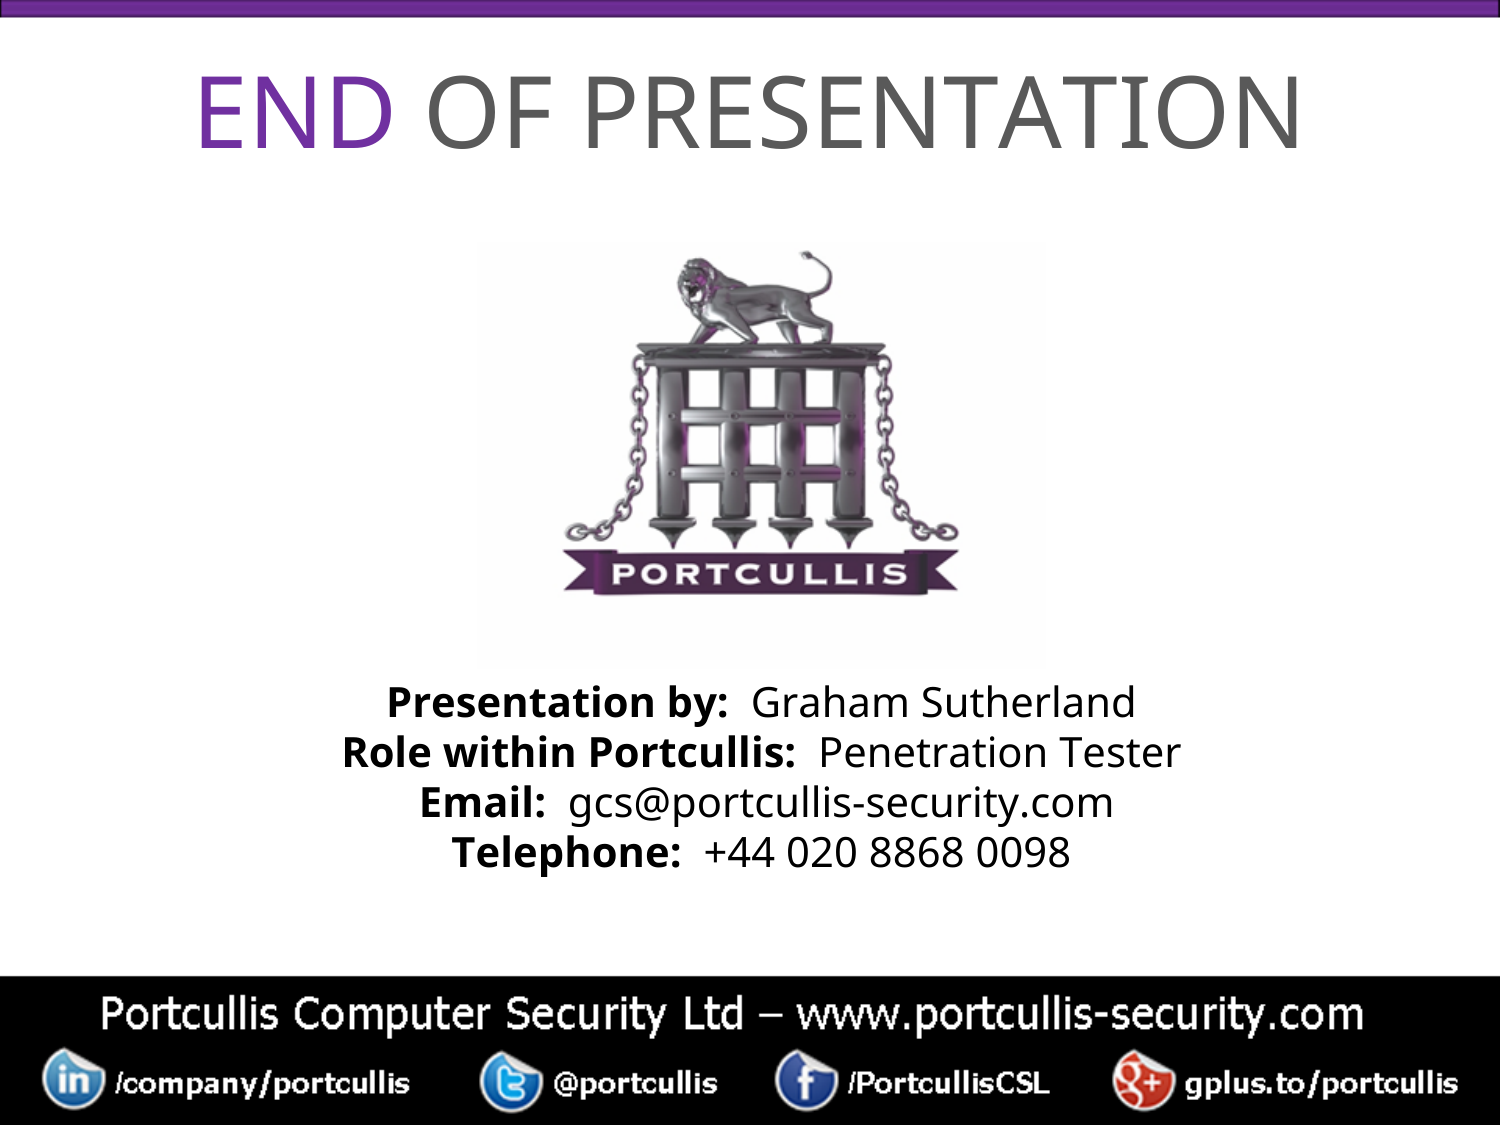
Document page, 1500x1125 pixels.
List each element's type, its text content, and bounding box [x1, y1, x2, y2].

title END OF PRESENTATION [0, 42, 1500, 202]
picture [0, 202, 1500, 1125]
picture [0, 0, 1500, 42]
text_box Presentation by: Graham Sutherland Role within Portcullis: Penetration Tester Email: gcs@portcullis-security.com Telephone: +44 020 8868 0098 [64, 196, 1459, 941]
